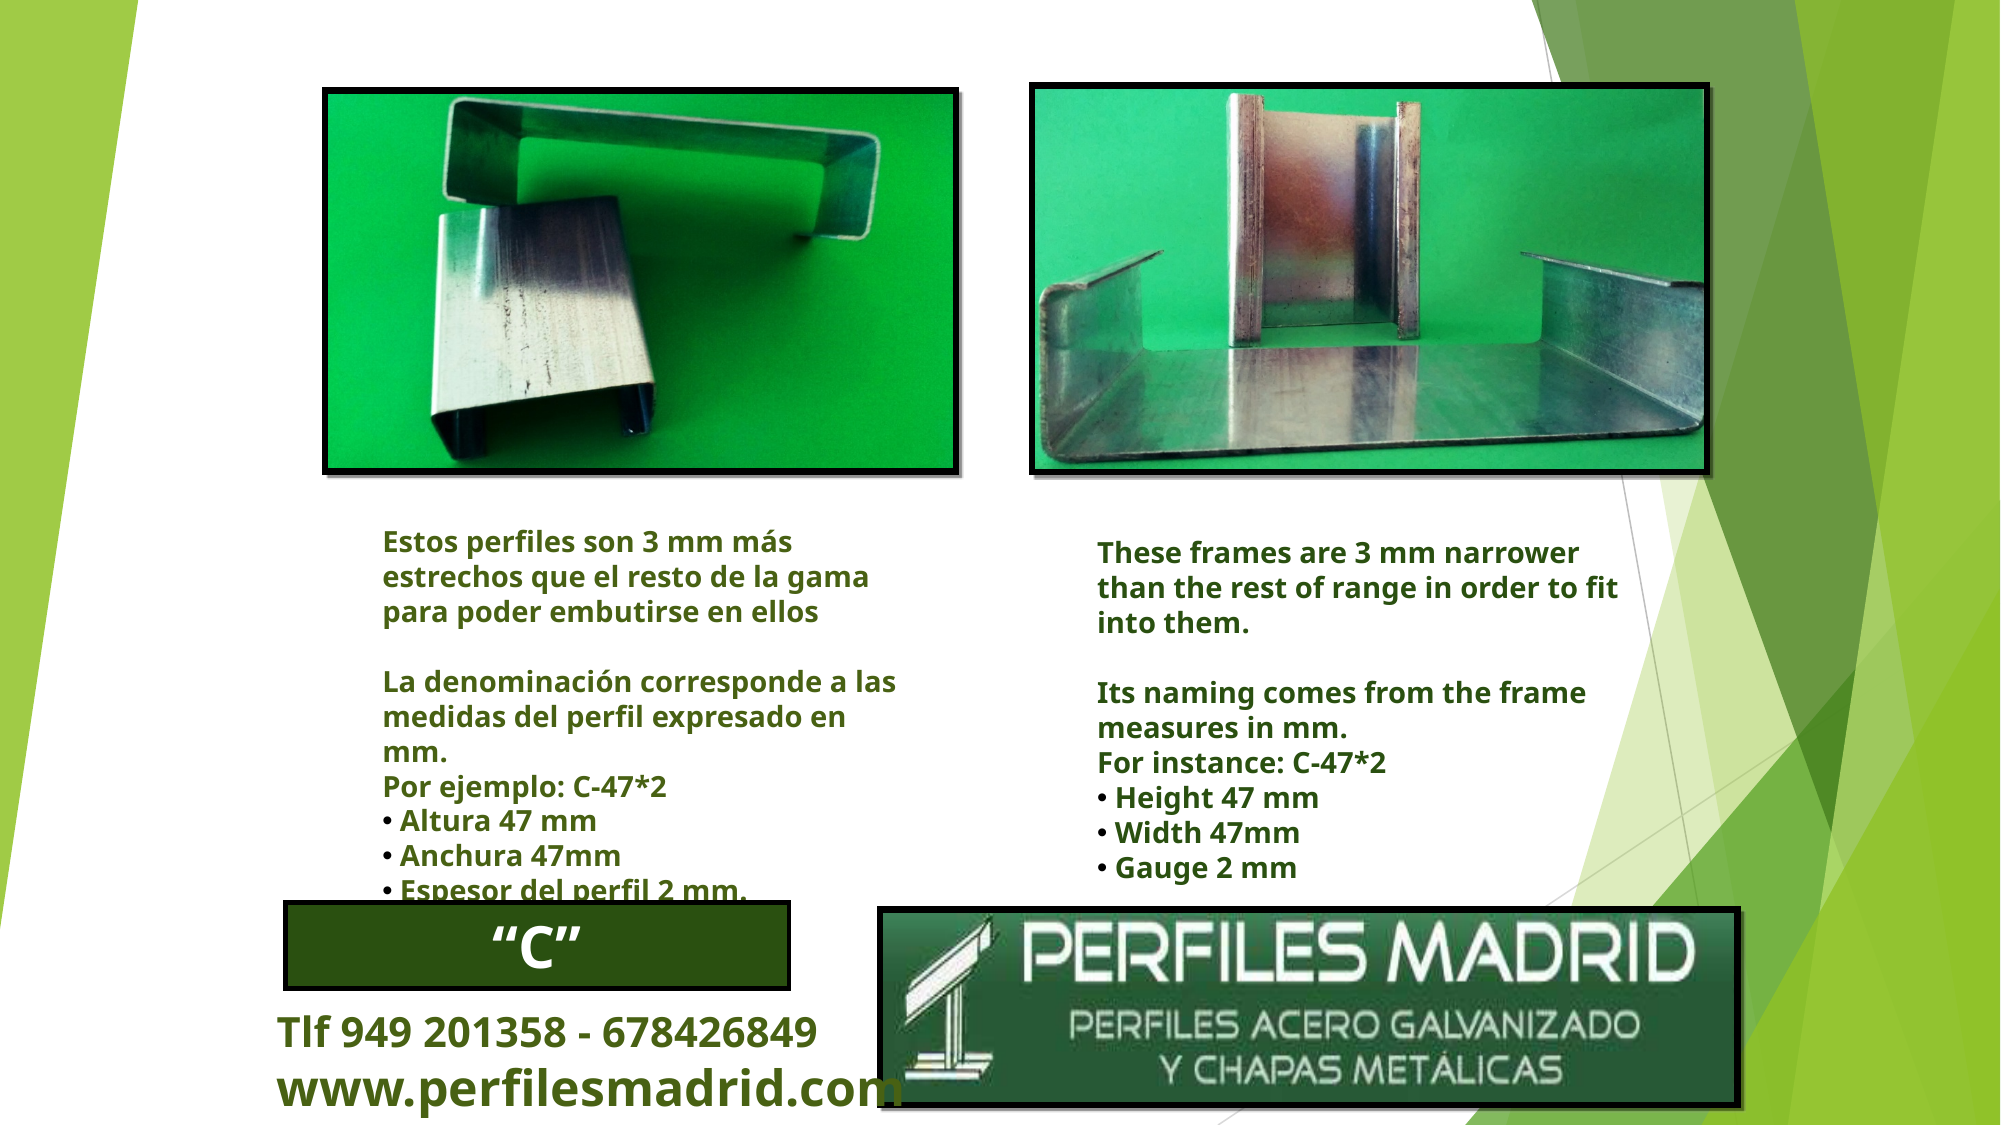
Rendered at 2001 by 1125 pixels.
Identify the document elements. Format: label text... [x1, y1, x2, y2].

picture [882, 912, 1735, 1102]
picture [1035, 88, 1705, 469]
picture [328, 93, 954, 469]
text_box These frames are 3 mm narrower than the rest of range in order to fit into them. Its naming comes from the frame measures in mm. For instance: C-47*2 Height 47 mm Width 47mm Gauge 2 mm [1082, 527, 1645, 891]
text_box Estos perfiles son 3 mm más estrechos que el resto de la gama para poder embutirse en ellos La denominación corresponde a las medidas del perfil expresado en mm. Por ejemplo: C-47*2 Altura 47 mm Anchura 47mm Espesor del perfil 2 mm. [367, 515, 930, 885]
text_box “C” [285, 902, 790, 989]
text_box Tlf 949 201358 - 678426849 www.perfilesmadrid.com [261, 998, 1621, 1125]
